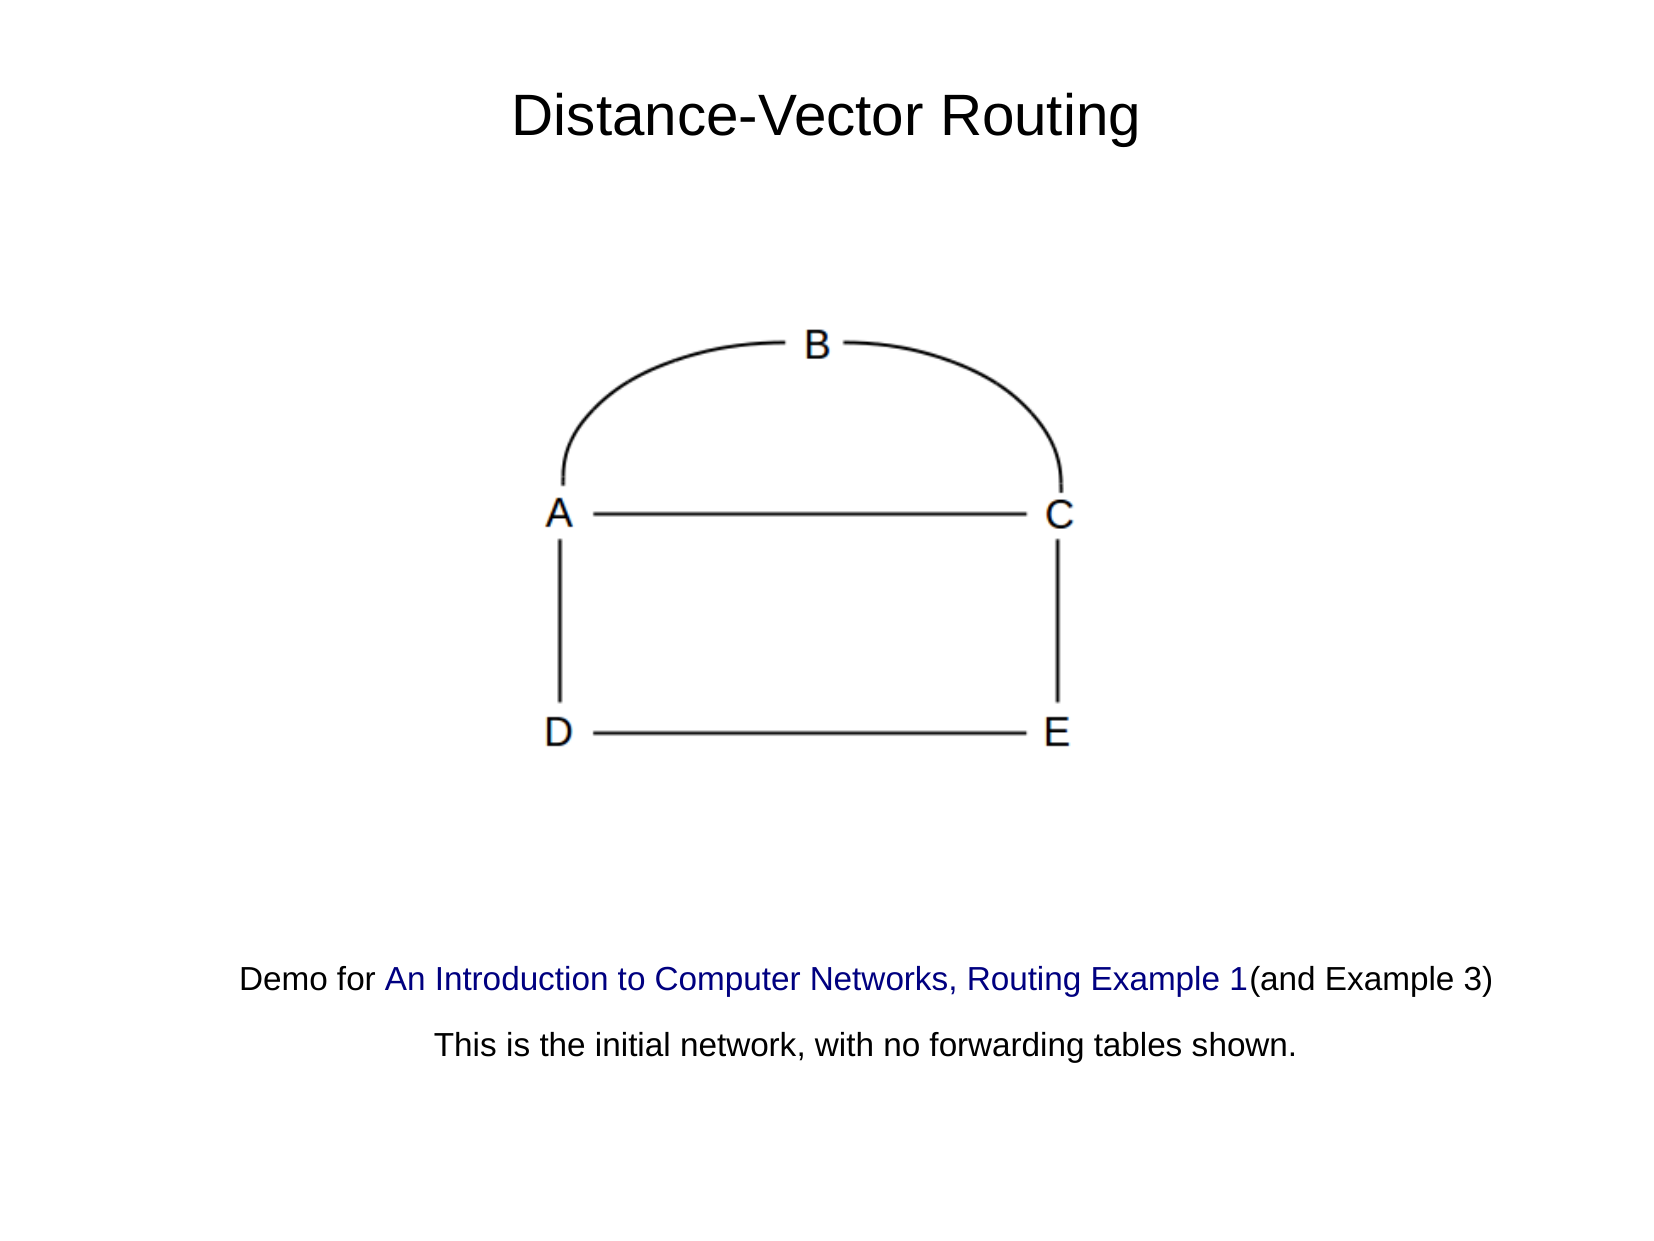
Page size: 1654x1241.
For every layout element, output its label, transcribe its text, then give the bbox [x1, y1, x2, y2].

list Demo for An Introduction to Computer Networks, Routing Example 1(and Example 3) This is the initial network, with no forwarding tables shown. [86, 960, 1576, 1134]
title Distance-Vector Routing [82, 49, 1571, 181]
picture [359, 179, 1295, 946]
